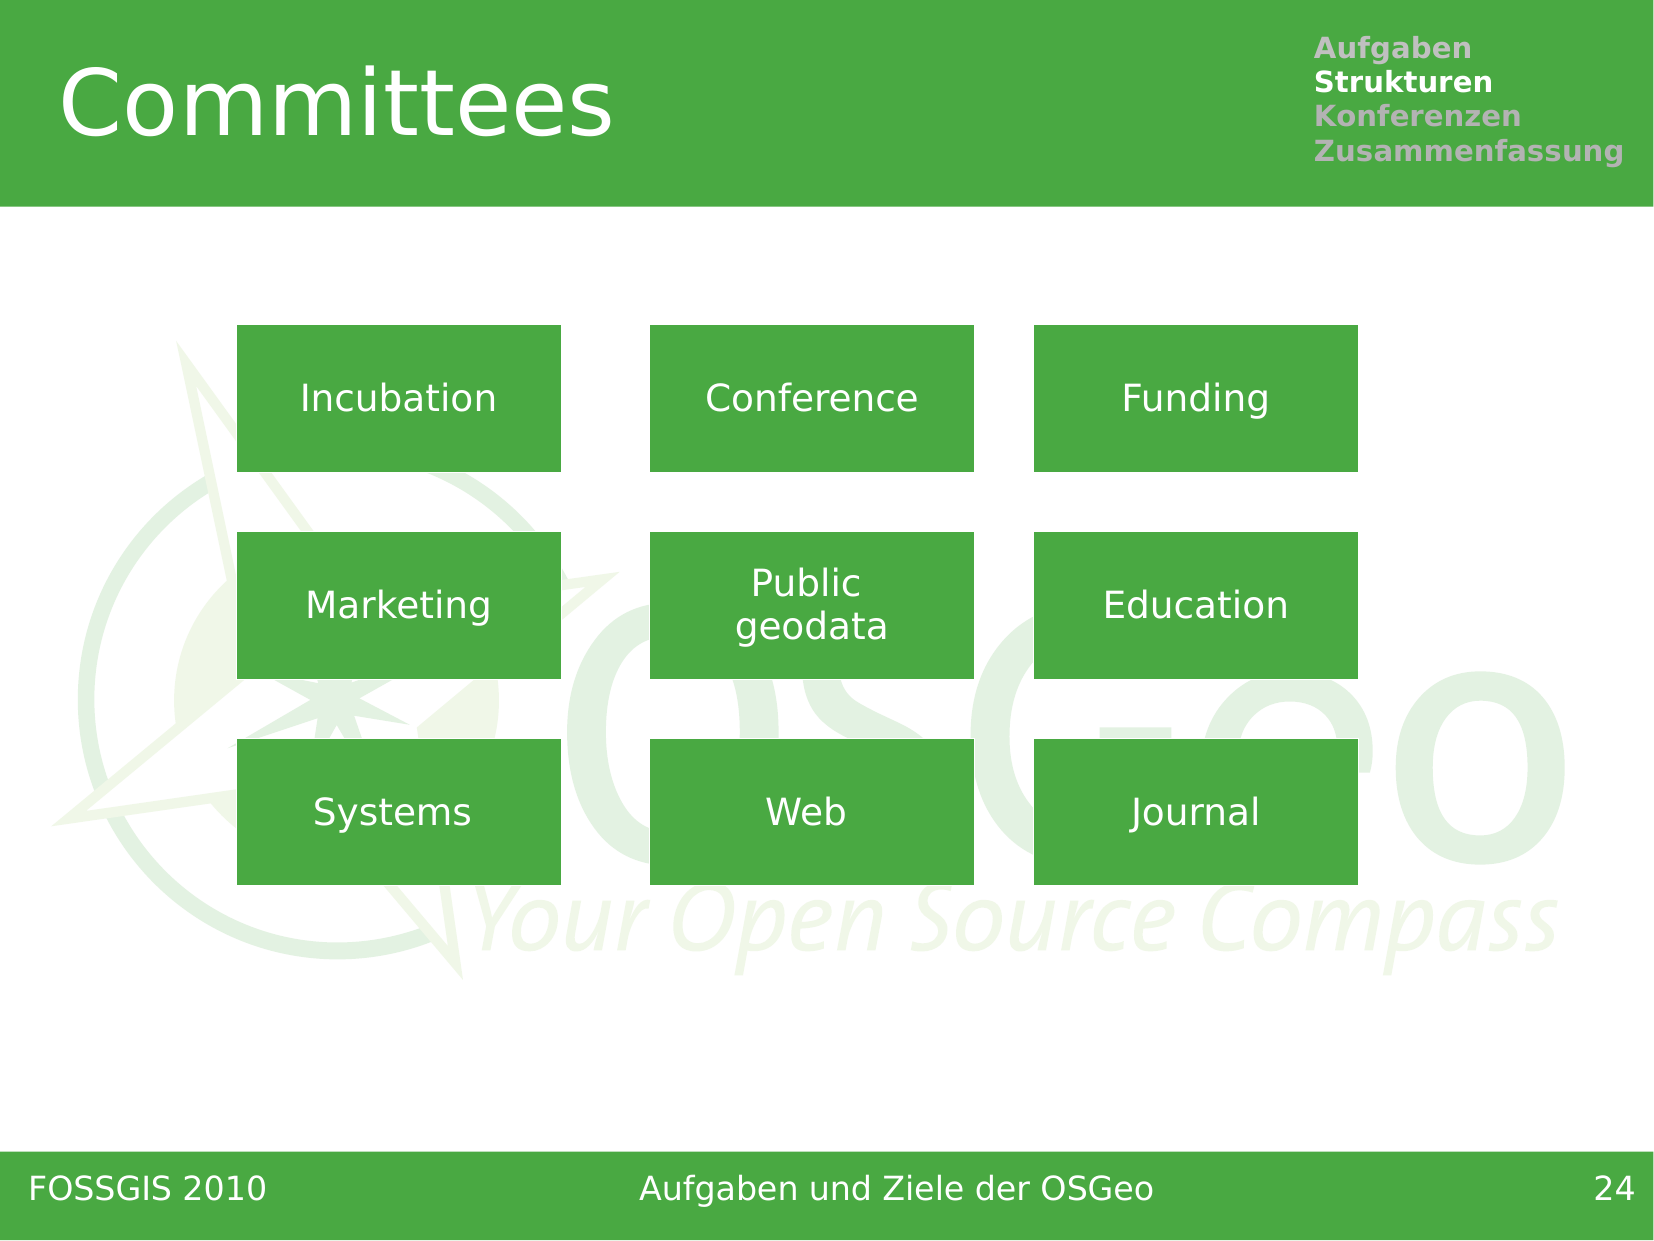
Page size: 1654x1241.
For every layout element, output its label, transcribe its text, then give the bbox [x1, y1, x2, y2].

text_box Education [1033, 531, 1359, 680]
text_box Systems [236, 738, 562, 886]
text_box Marketing [236, 531, 562, 680]
text_box Incubation [236, 324, 562, 473]
text_box Aufgaben Strukturen Konferenzen Zusammenfassung [1299, 23, 1654, 201]
title Committees [59, 29, 1299, 178]
text_box Conference [649, 324, 975, 473]
text_box Web [649, 738, 975, 886]
text_box Journal [1033, 738, 1359, 886]
text_box Public geodata [649, 531, 975, 680]
text_box Funding [1033, 324, 1359, 473]
